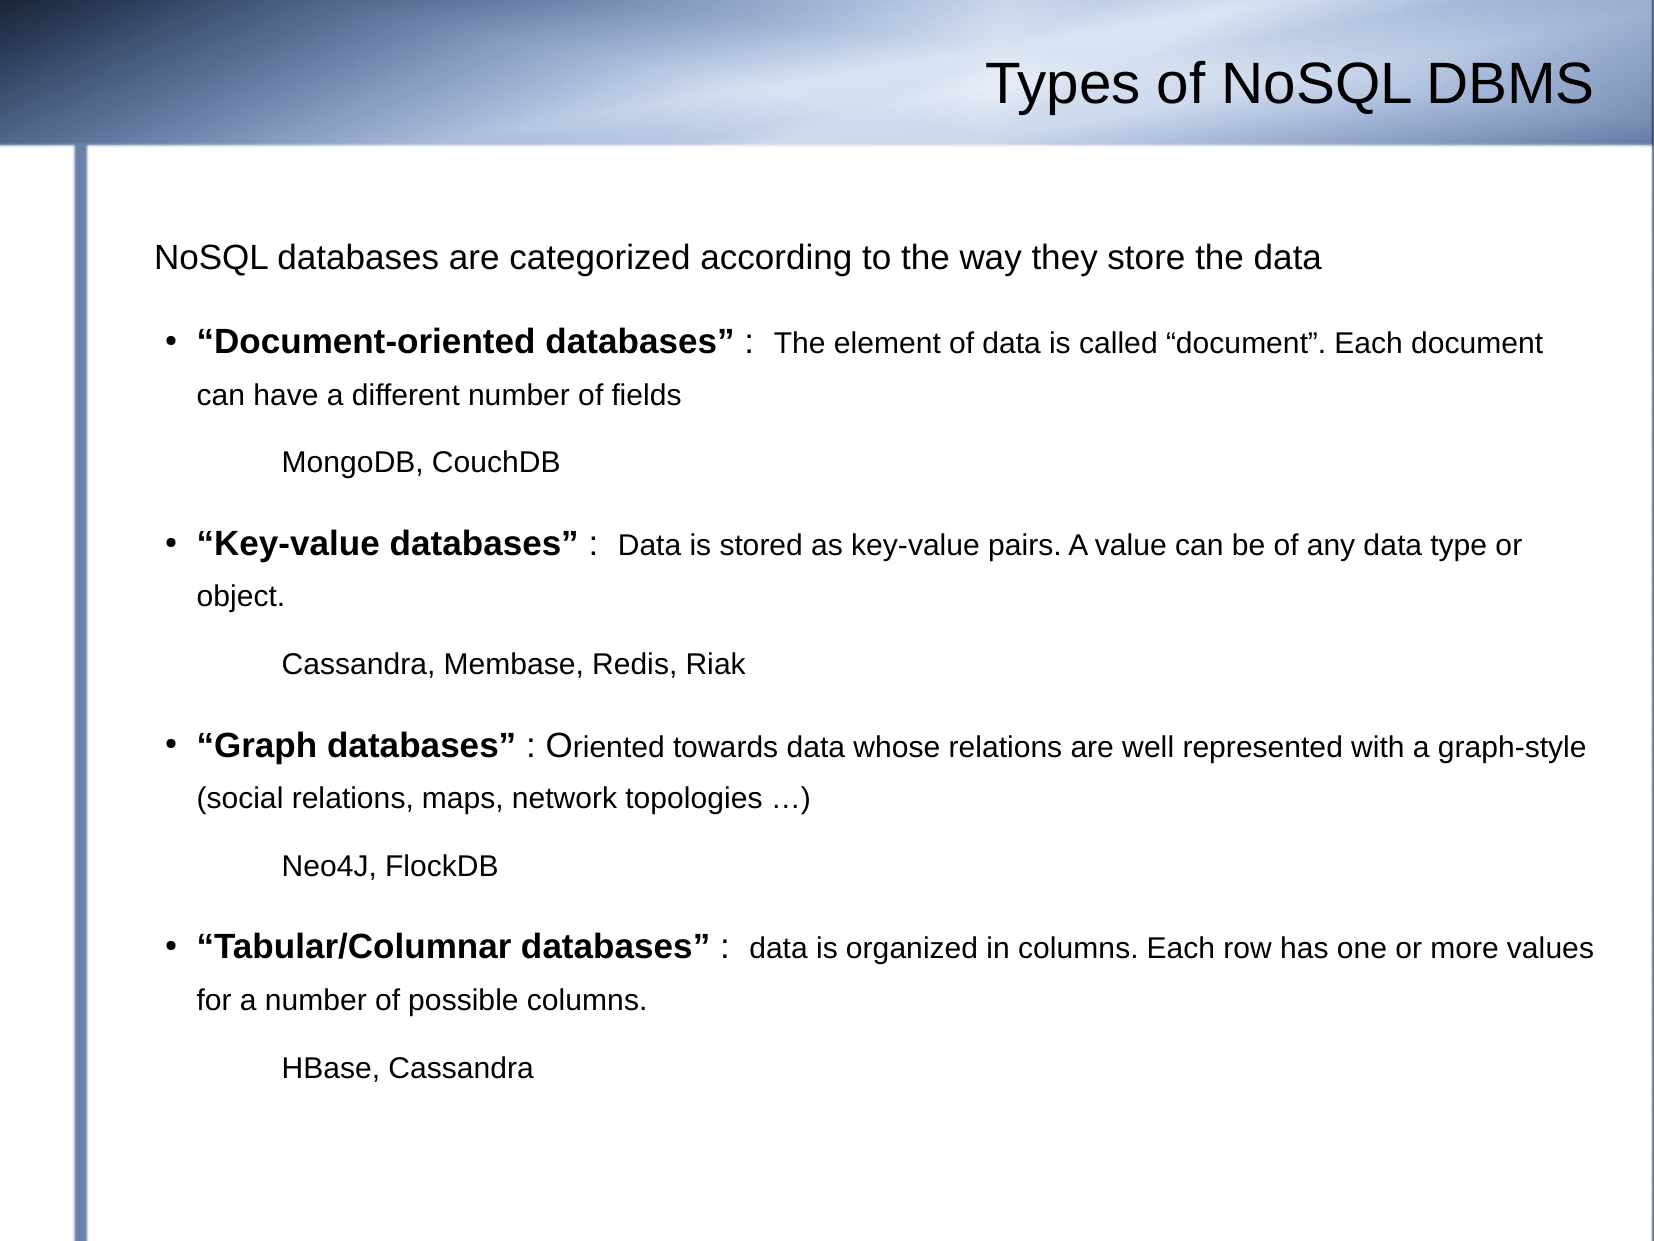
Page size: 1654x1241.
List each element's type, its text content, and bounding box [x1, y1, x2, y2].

picture [0, 0, 1654, 1241]
list NoSQL databases are categorized according to the way they store the data “Document-oriented databases” : The element of data is called “document”. Each document can have a different number of fields MongoDB, CouchDB “Key-value databases” : Data is stored as key-value pairs. A value can be of any data type or object. Cassandra, Membase, Redis, Riak “Graph databases” : Oriented towards data whose relations are well represented with a graph-style (social relations, maps, network topologies …) Neo4J, FlockDB “Tabular/Columnar databases” : data is organized in columns. Each row has one or more values for a number of possible columns. HBase, Cassandra [154, 218, 1596, 1093]
title Types of NoSQL DBMS [154, 49, 1596, 118]
